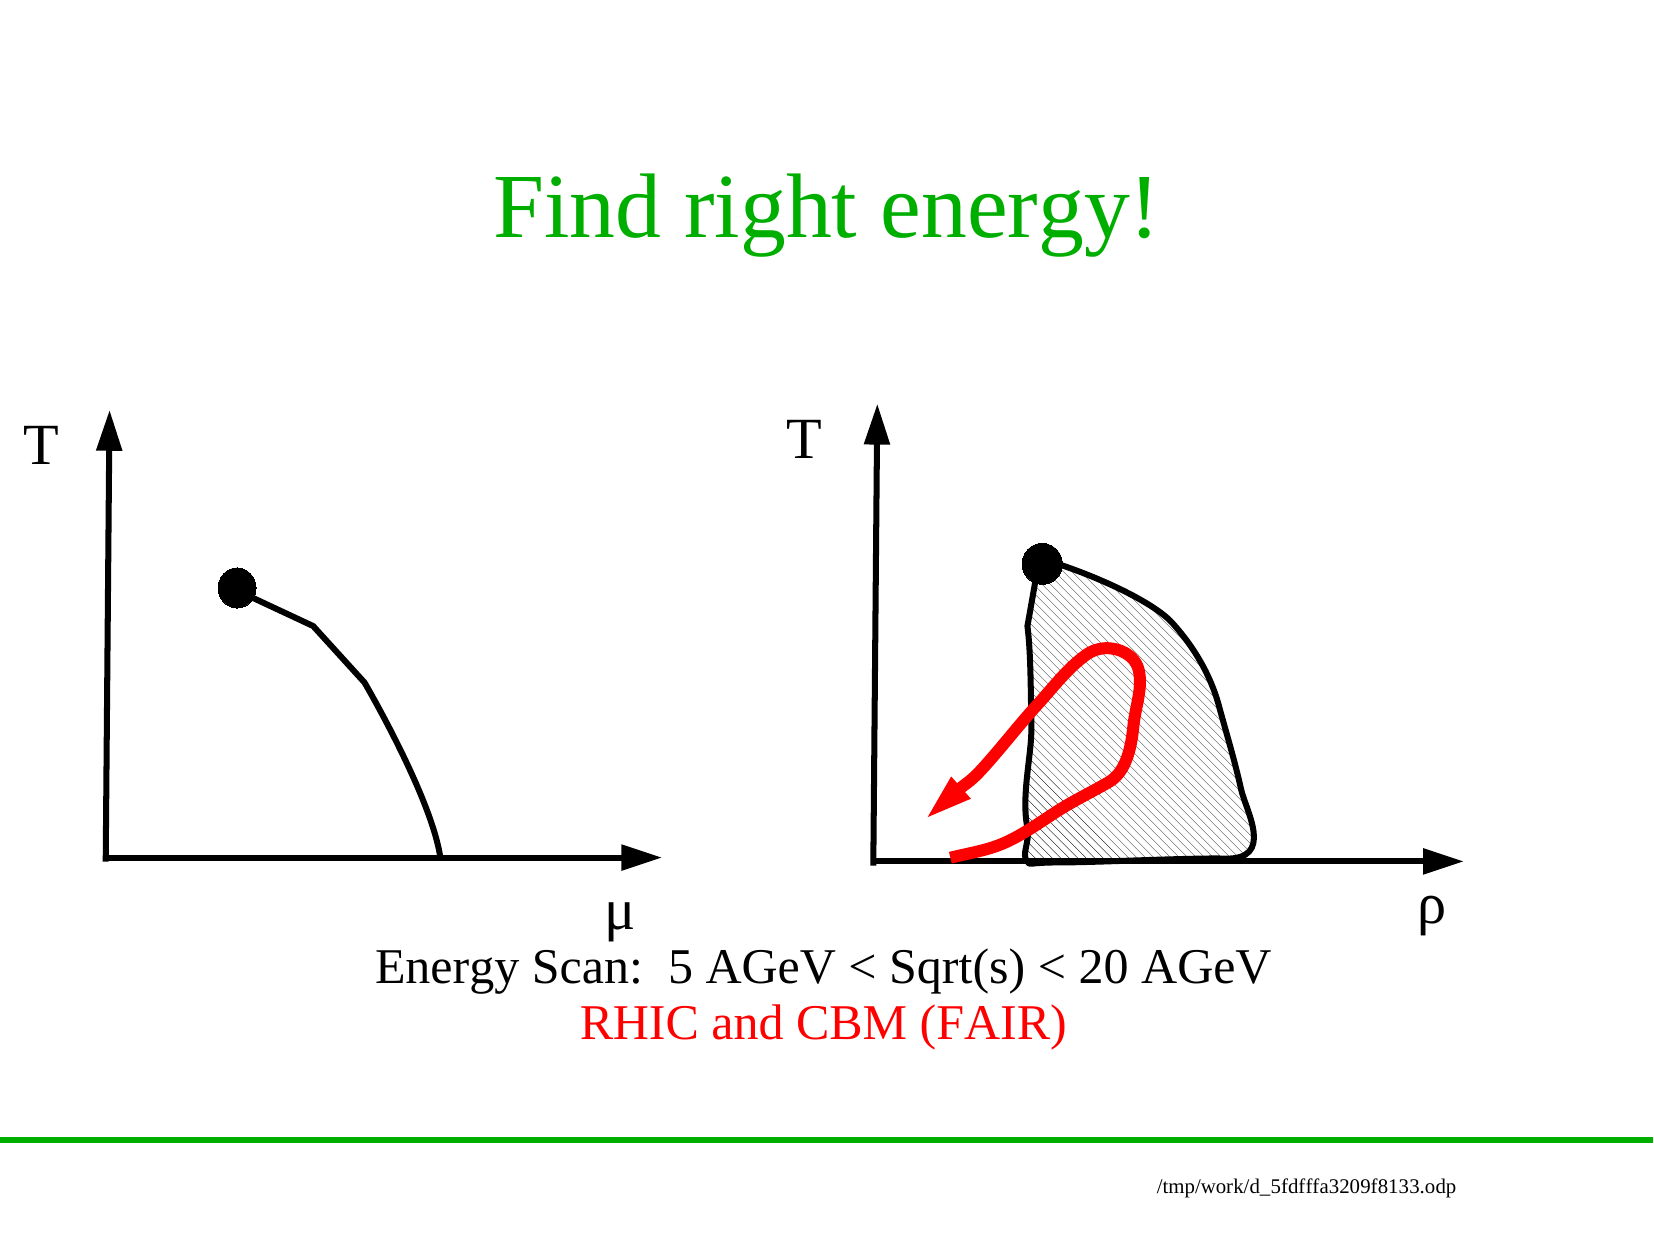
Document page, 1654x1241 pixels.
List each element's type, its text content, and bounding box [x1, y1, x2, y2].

text_box ρ [1417, 871, 1479, 968]
text_box [218, 567, 257, 609]
text_box μ [604, 877, 662, 939]
text_box T [23, 412, 73, 507]
text_box [1025, 655, 1133, 823]
text_box [1022, 543, 1254, 864]
title Find right energy! [121, 102, 1534, 310]
text_box Energy Scan: 5 AGeV < Sqrt(s) < 20 AGeV RHIC and CBM (FAIR) [375, 939, 1273, 1051]
text_box T [786, 406, 838, 503]
